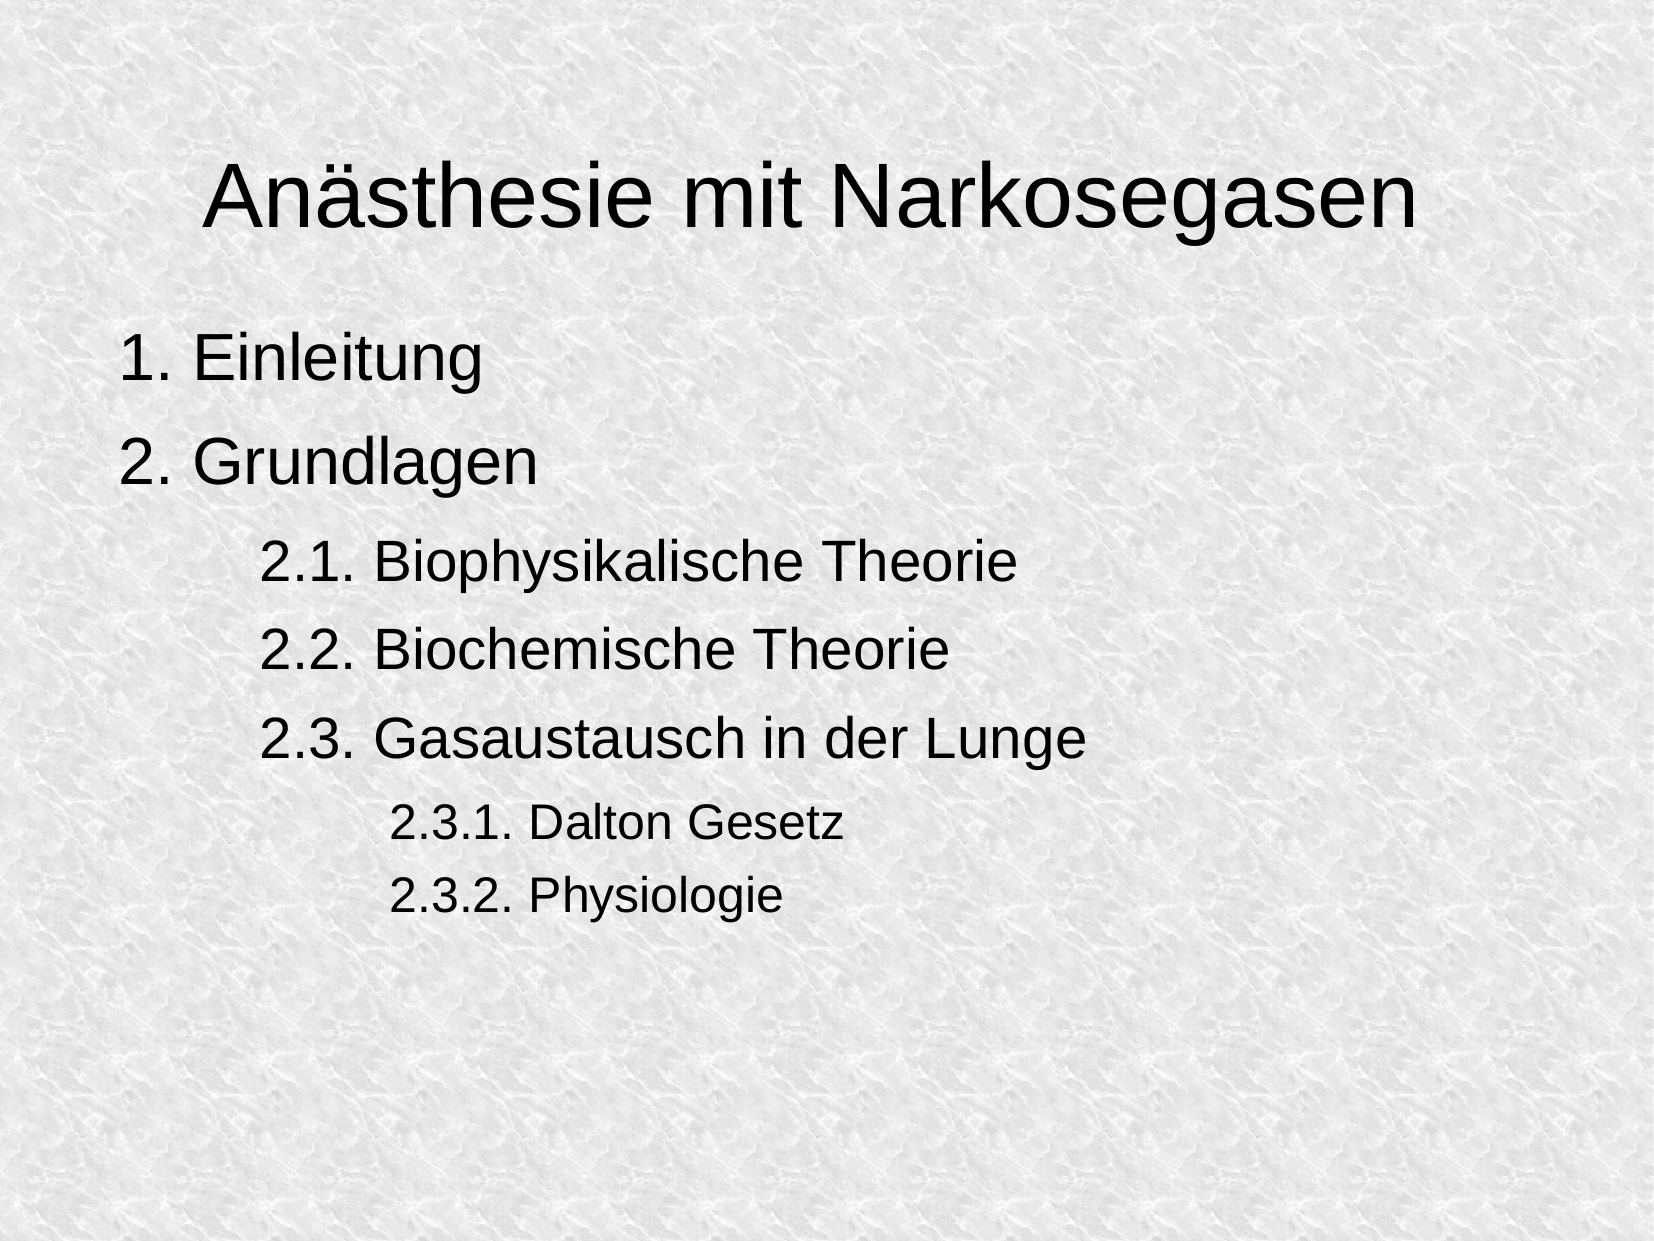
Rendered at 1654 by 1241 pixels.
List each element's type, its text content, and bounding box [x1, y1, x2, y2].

picture [0, 0, 1654, 1241]
list Einleitung Grundlagen Biophysikalische Theorie Biochemische Theorie Gasaustausch in der Lunge Dalton Gesetz Physiologie [118, 319, 1571, 945]
title Anästhesie mit Narkosegasen [118, 112, 1506, 281]
